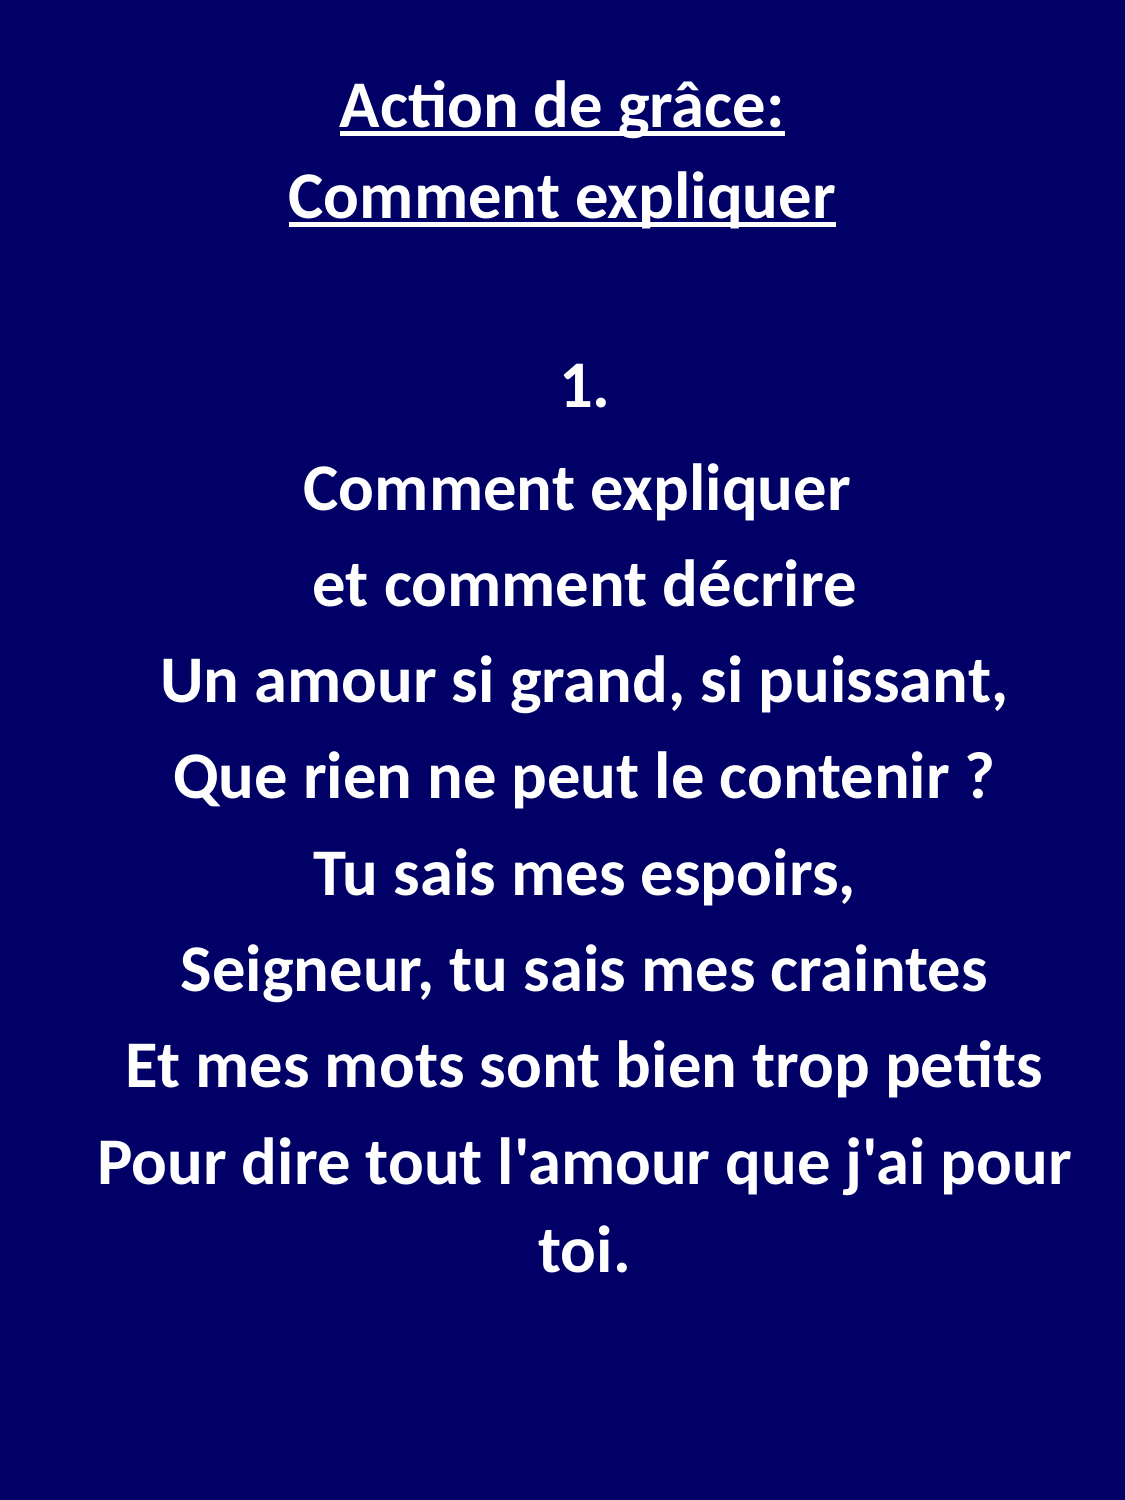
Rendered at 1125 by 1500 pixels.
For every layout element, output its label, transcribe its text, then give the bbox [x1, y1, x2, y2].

text_box Action de grâce: Comment expliquer 1. Comment expliquer et comment décrire Un amour si grand, si puissant, Que rien ne peut le contenir ? Tu sais mes espoirs, Seigneur, tu sais mes craintes Et mes mots sont bien trop petits Pour dire tout l'amour que j'ai pour toi. [13, 44, 1112, 1471]
